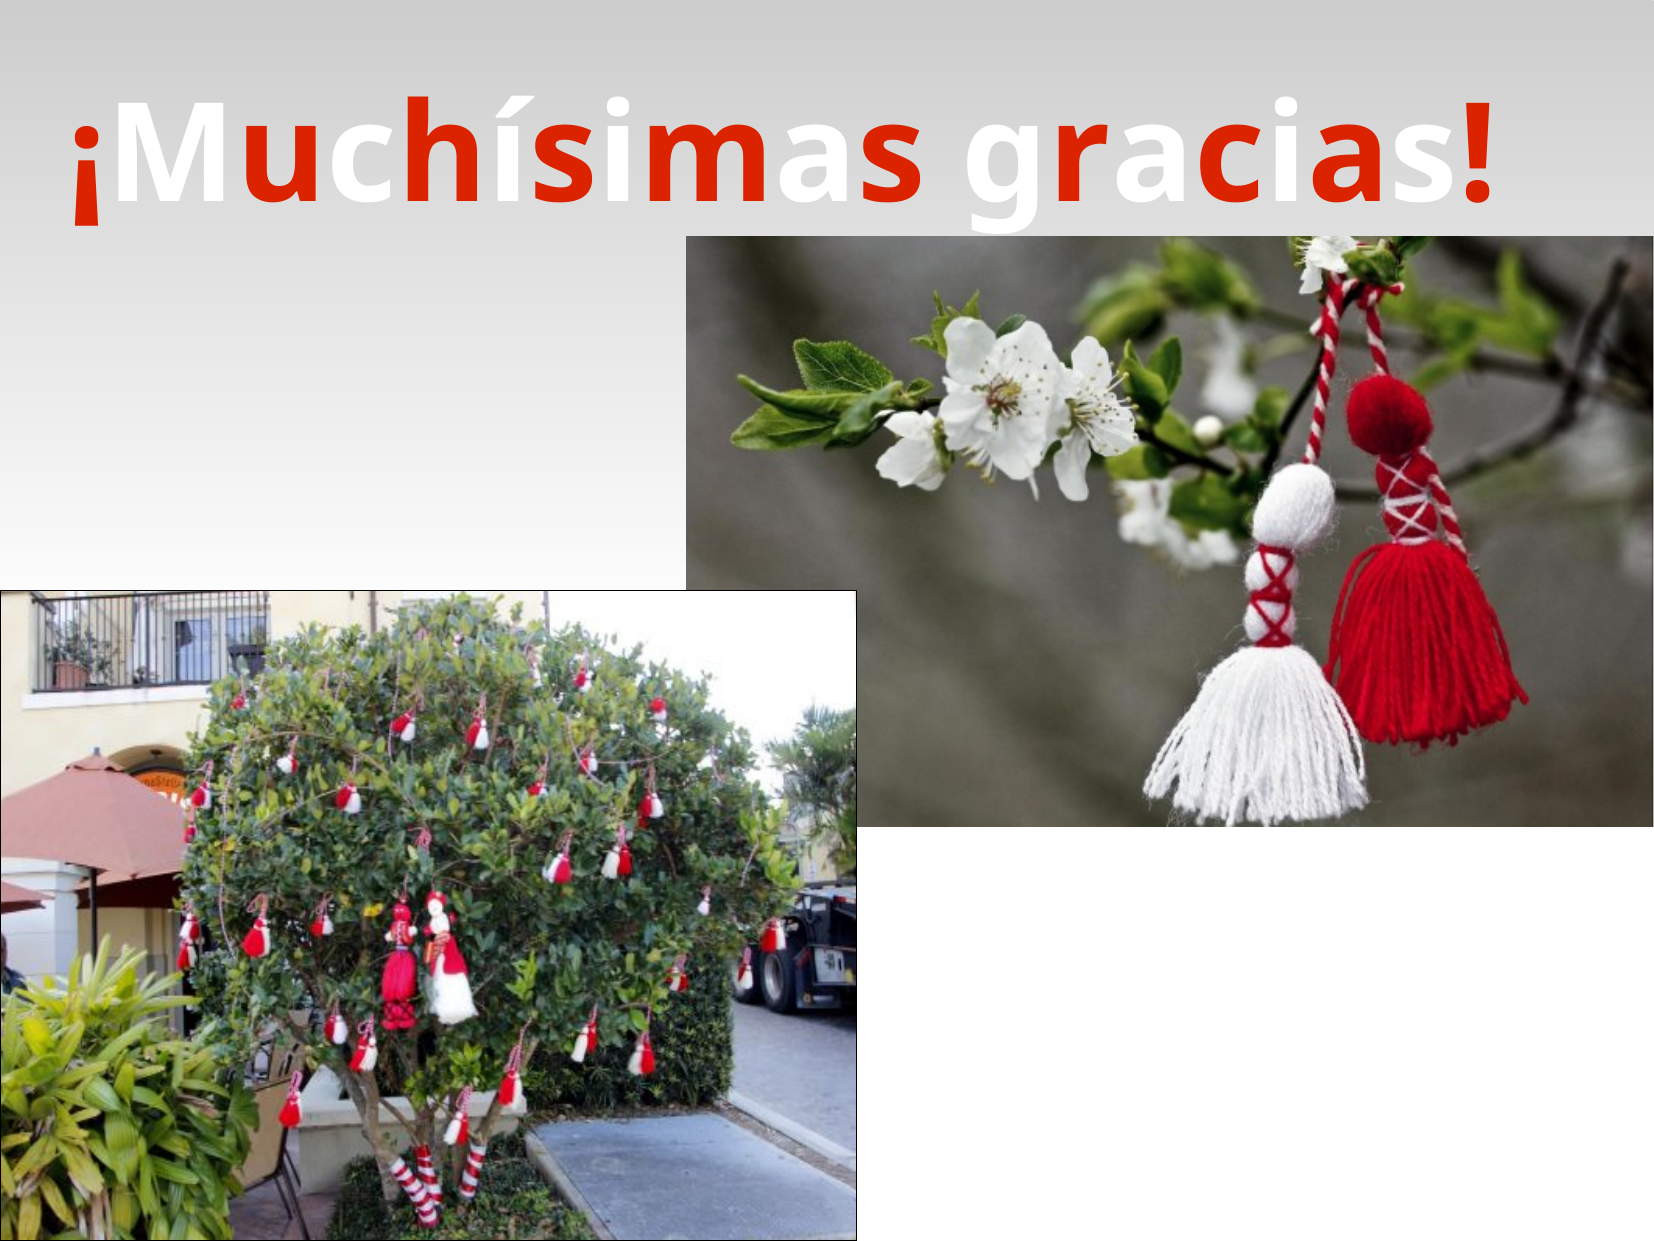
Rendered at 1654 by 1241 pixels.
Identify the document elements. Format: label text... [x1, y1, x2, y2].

picture [0, 236, 1654, 1241]
title ¡Muchísimas gracias! [59, 29, 1506, 268]
